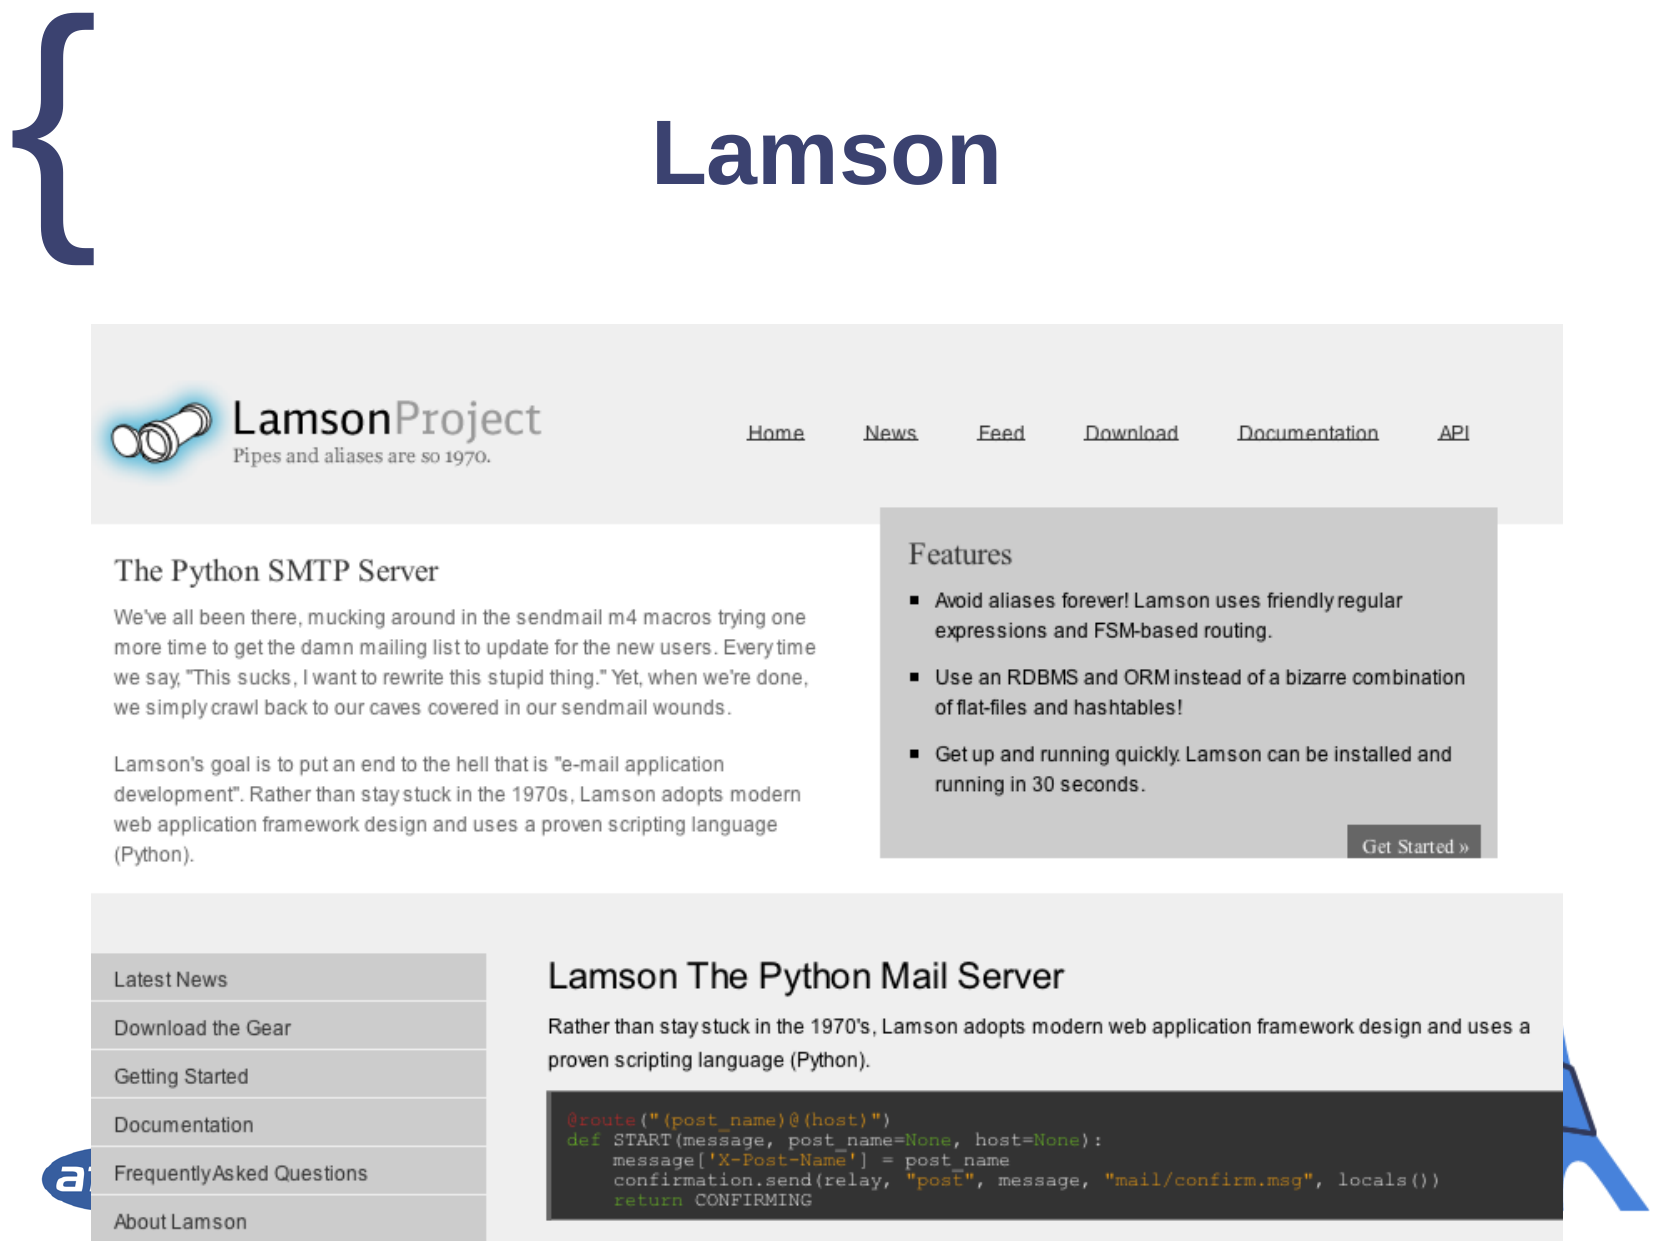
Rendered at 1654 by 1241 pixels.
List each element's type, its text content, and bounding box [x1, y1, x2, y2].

picture [41, 324, 1650, 1241]
title Lamson [82, 56, 1571, 250]
